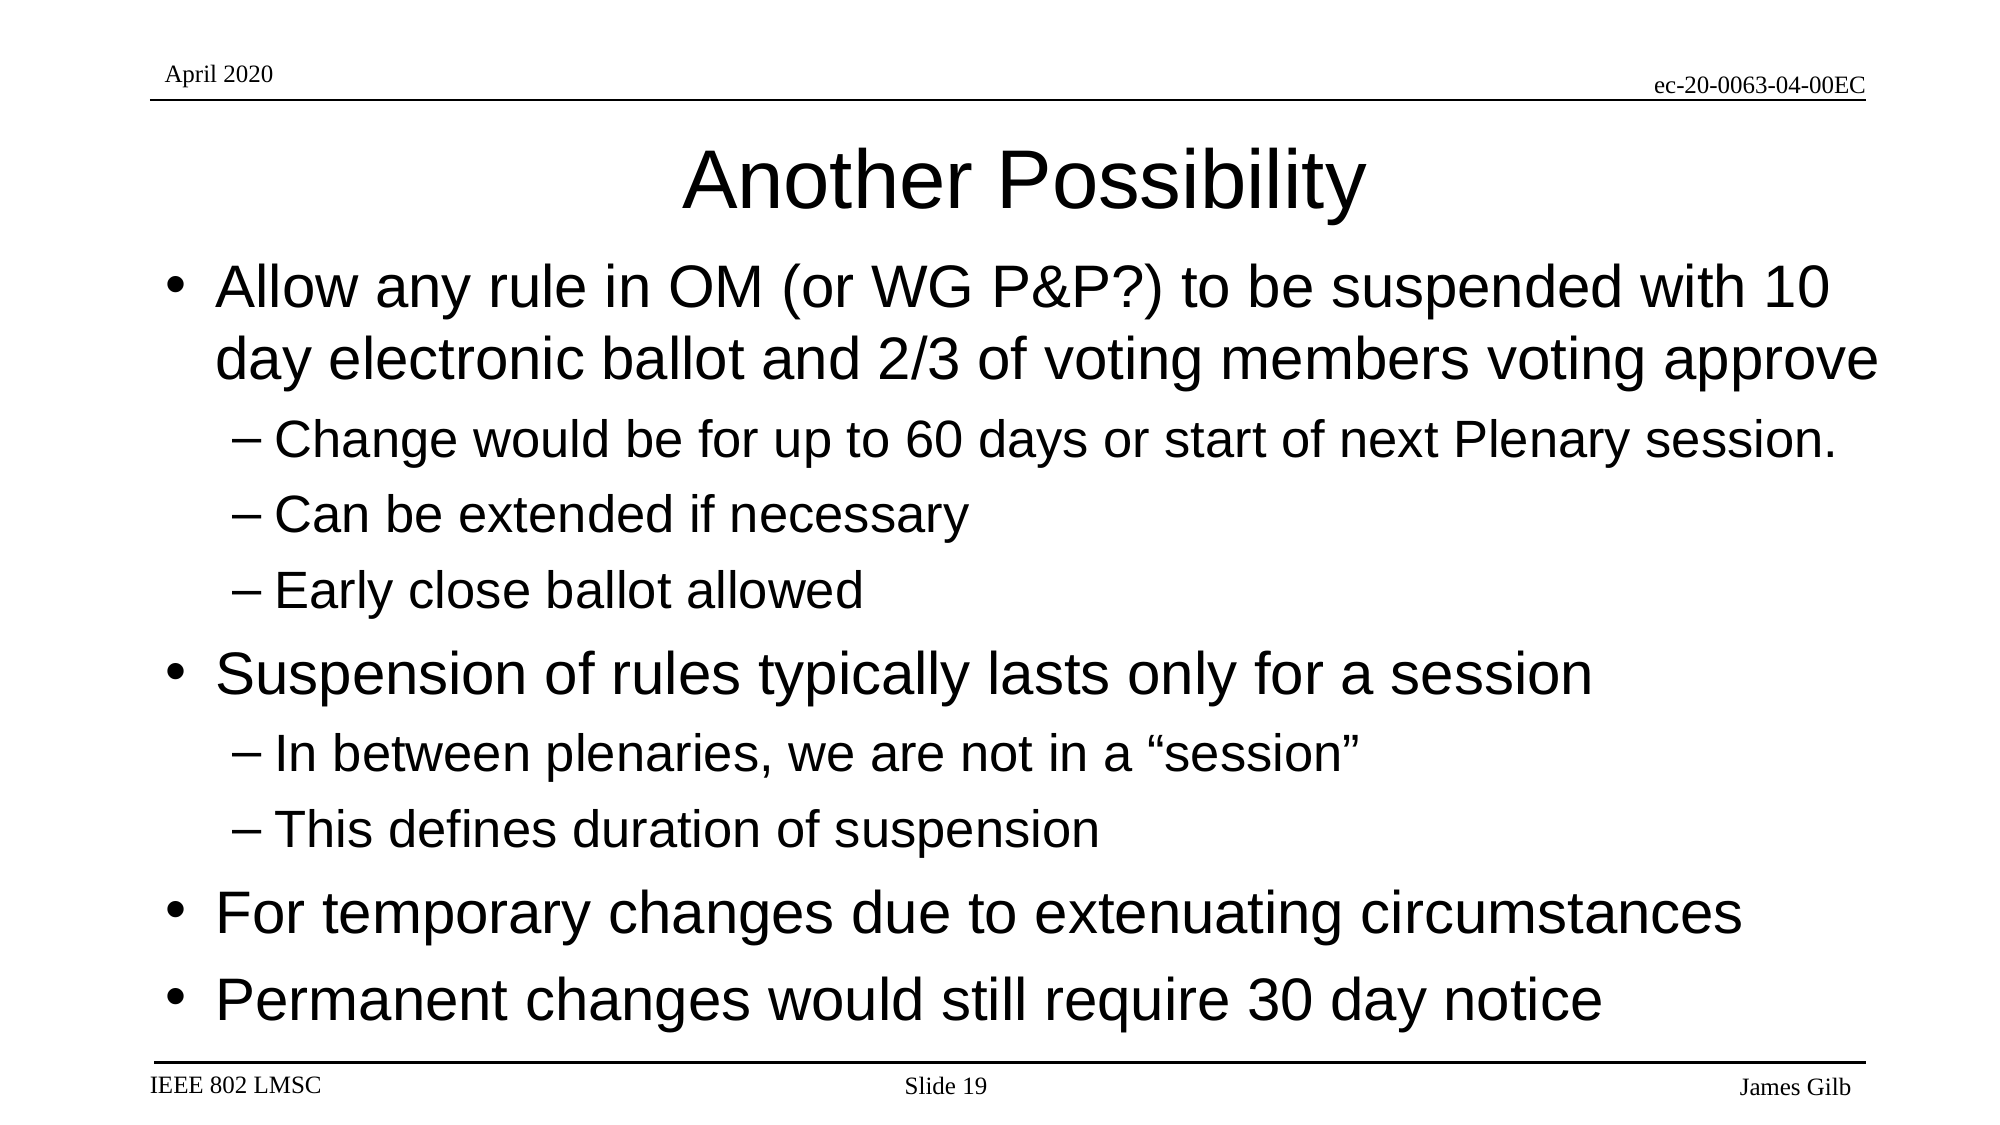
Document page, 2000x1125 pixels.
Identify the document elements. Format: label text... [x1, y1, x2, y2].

title Another Possibility [149, 112, 1900, 238]
list Allow any rule in OM (or WG P&P?) to be suspended with 10 day electronic ballot and 2/3 of voting members voting approve Change would be for up to 60 days or start of next Plenary session. Can be extended if necessary Early close ballot allowed Suspension of rules typically lasts only for a session In between plenaries, we are not in a “session” This defines duration of suspension For temporary changes due to extenuating circumstances Permanent changes would still require 30 day notice [149, 239, 1900, 1051]
